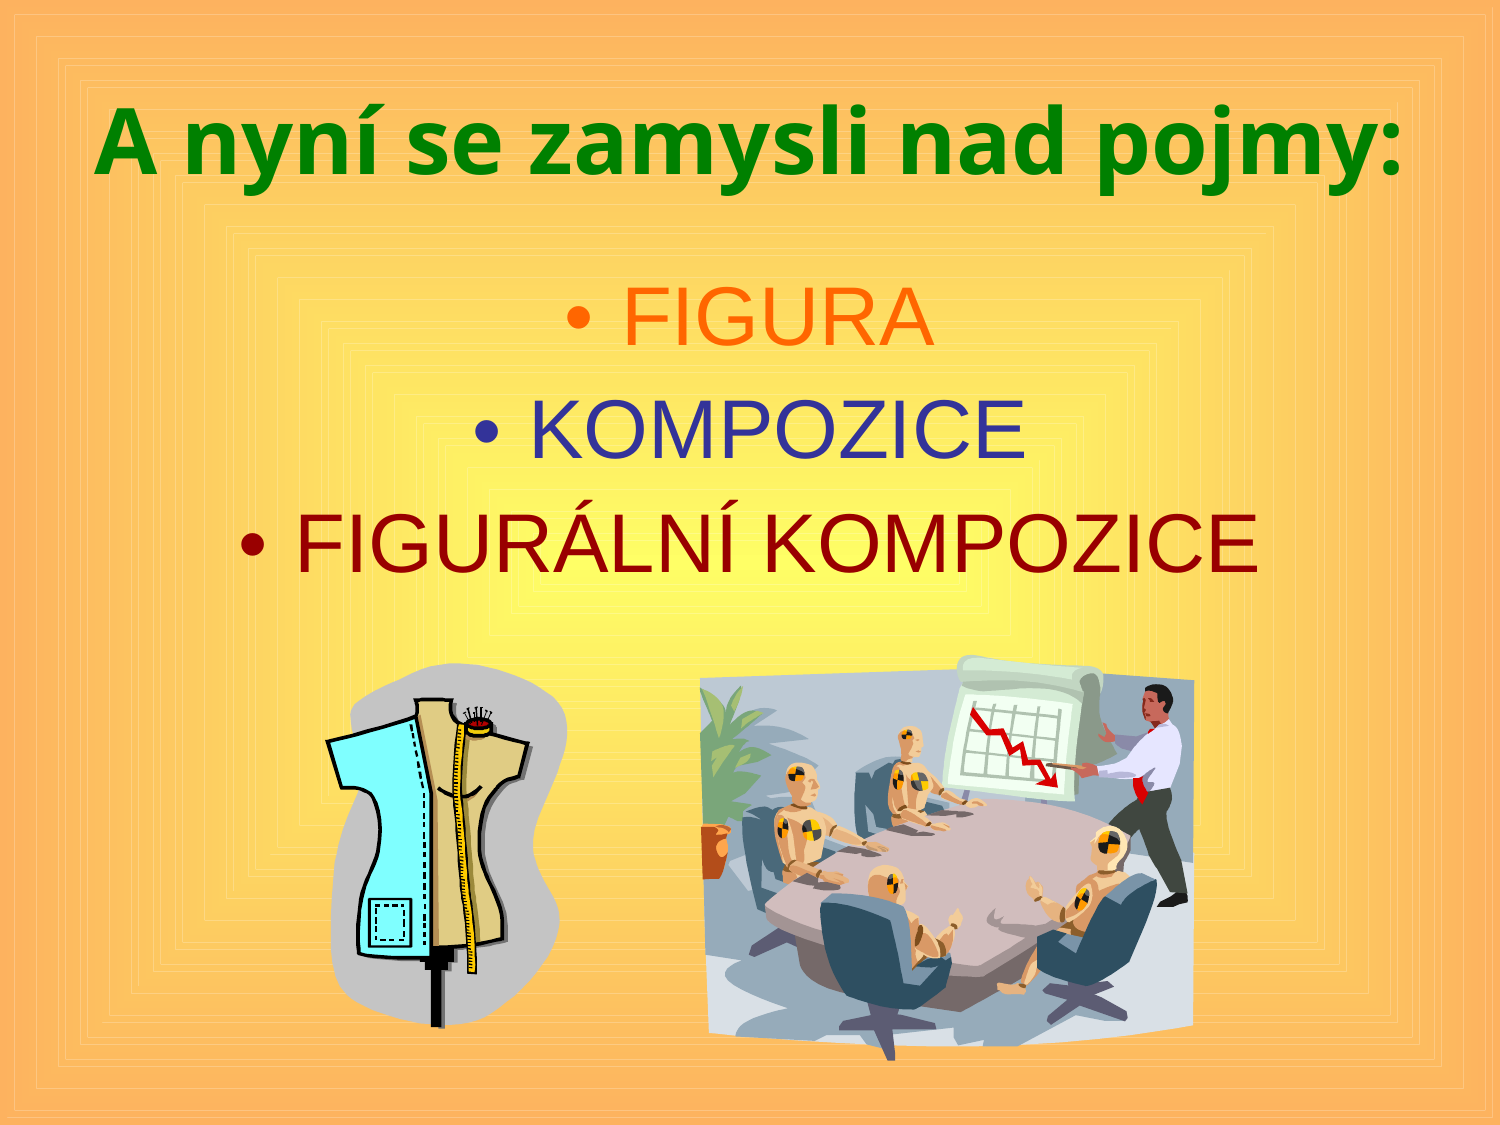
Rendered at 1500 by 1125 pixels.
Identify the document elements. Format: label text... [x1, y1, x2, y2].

picture [699, 650, 1200, 1066]
picture [324, 650, 585, 1038]
title A nyní se zamysli nad pojmy: [75, 45, 1426, 233]
list FIGURA KOMPOZICE FIGURÁLNÍ KOMPOZICE [75, 262, 1426, 1006]
